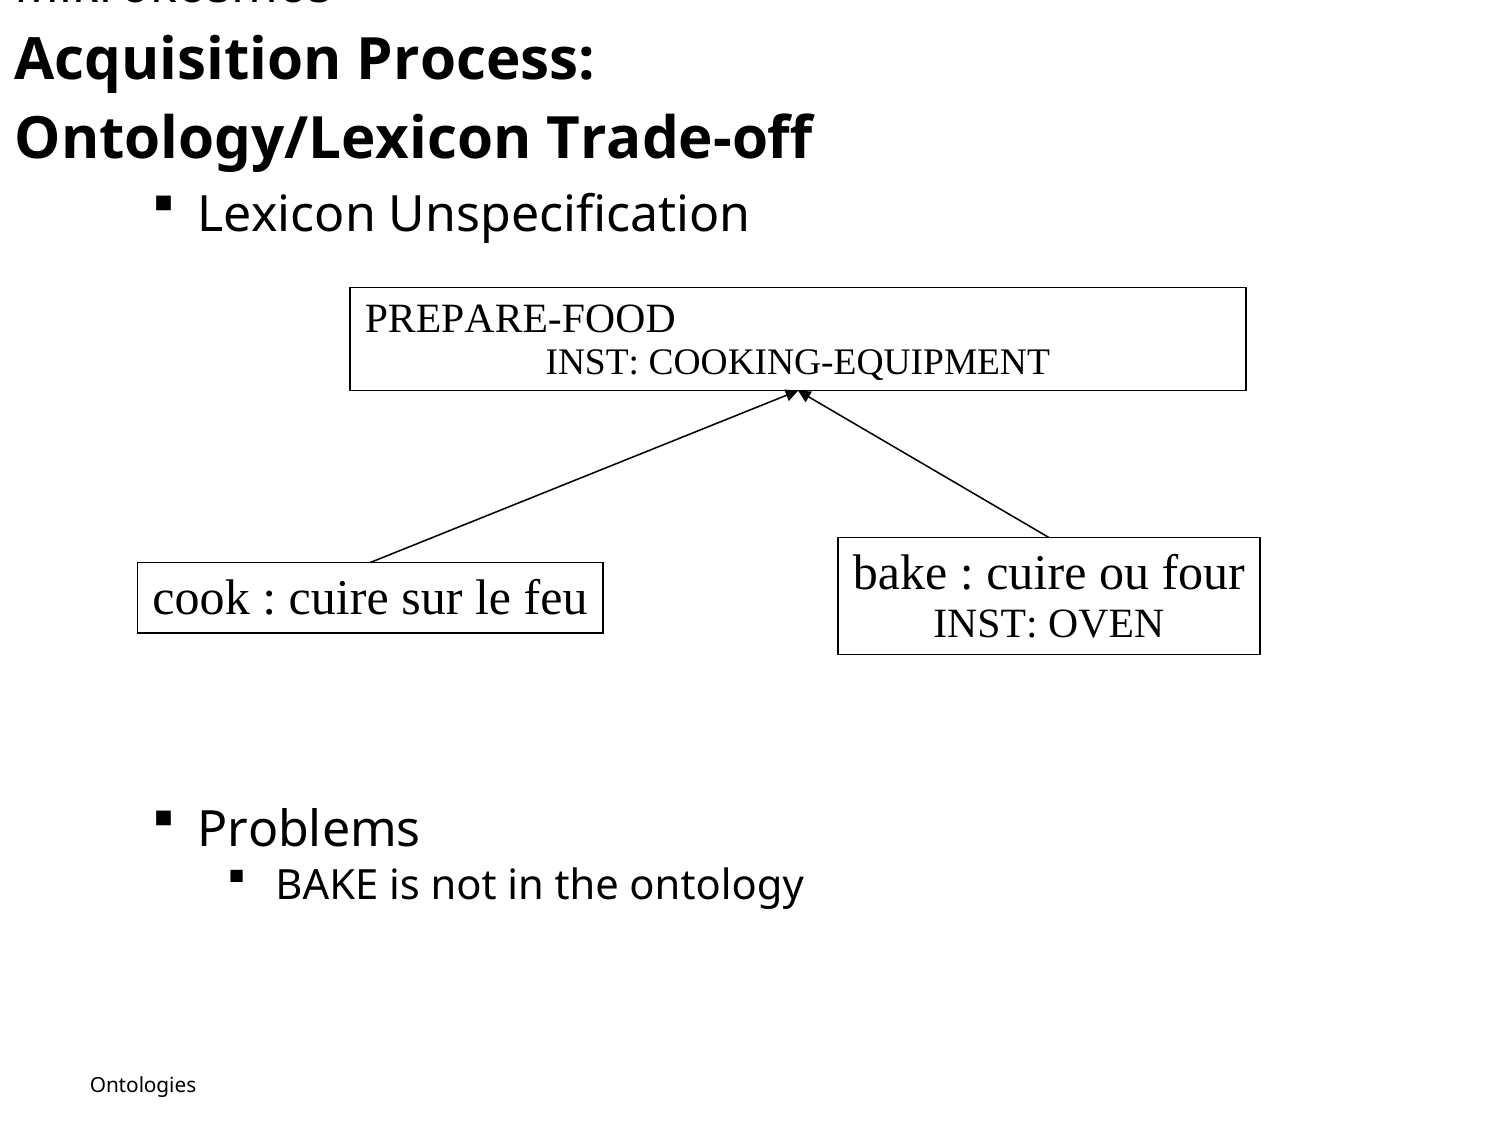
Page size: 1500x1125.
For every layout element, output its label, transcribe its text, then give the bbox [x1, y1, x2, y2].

title Mikrokosmos Acquisition Process: Ontology/Lexicon Trade-off [0, 0, 1500, 168]
text_box PREPARE-FOOD INST: COOKING-EQUIPMENT [350, 287, 1247, 391]
text_box cook : cuire sur le feu [137, 562, 603, 634]
list Lexicon Unspecification Problems BAKE is not in the ontology [62, 174, 1463, 830]
text_box bake : cuire ou four INST: OVEN [837, 537, 1260, 655]
